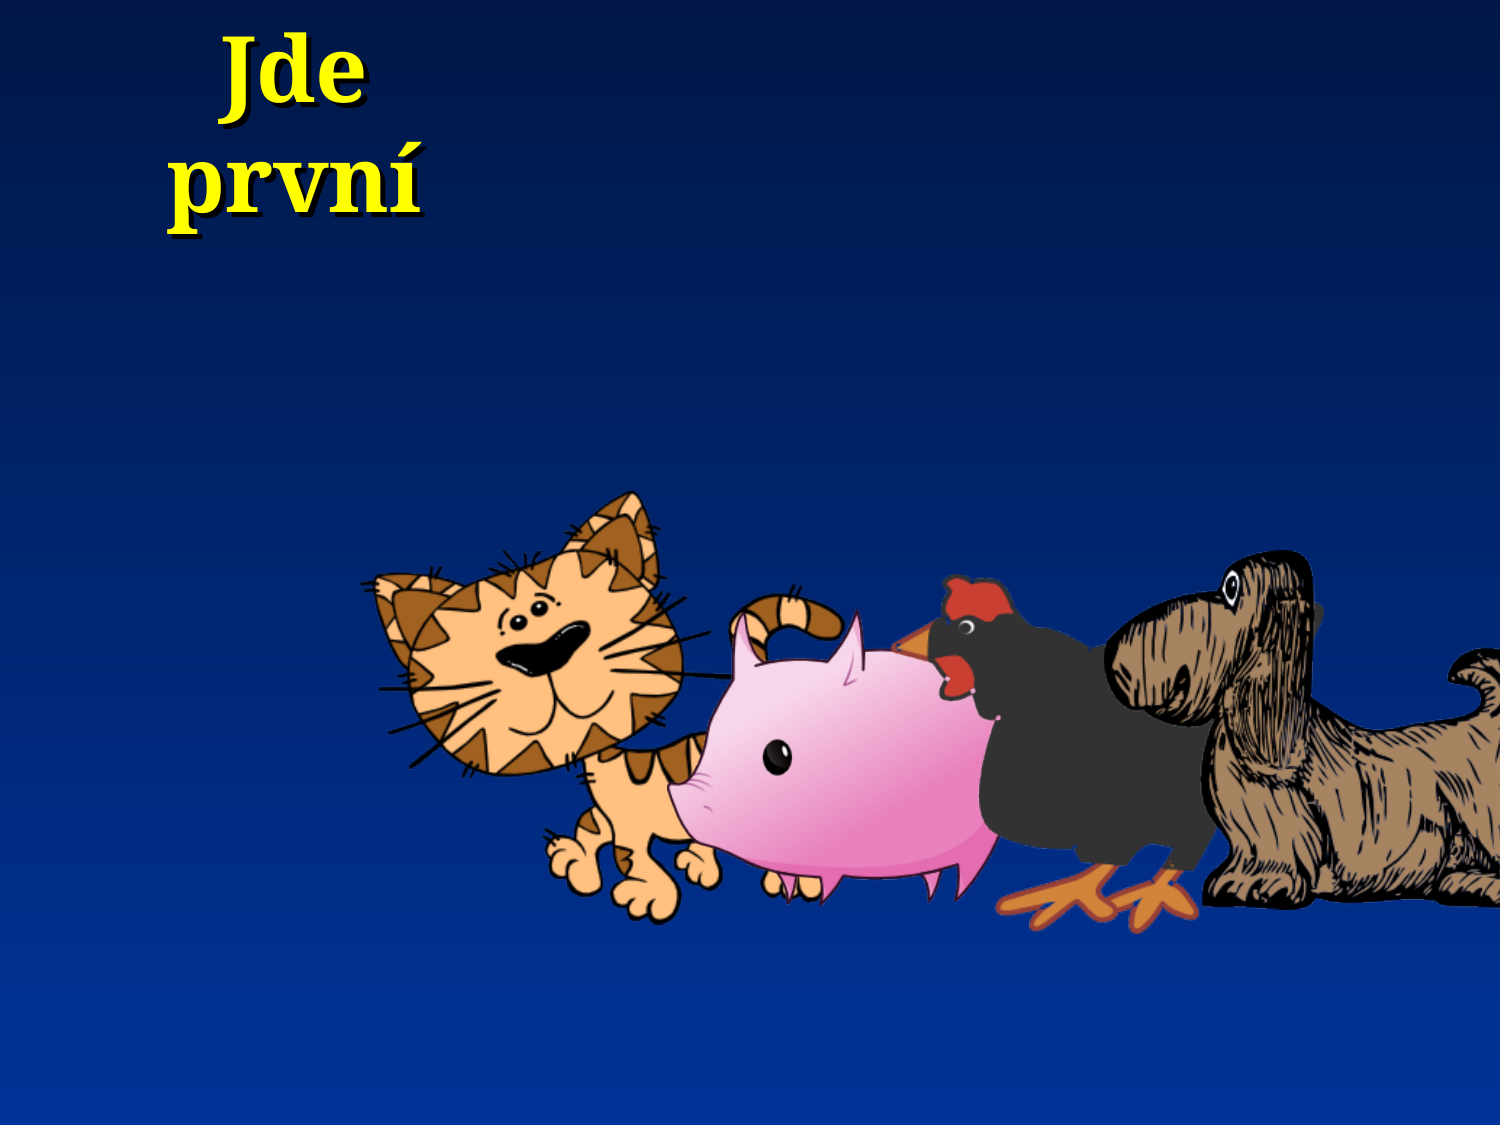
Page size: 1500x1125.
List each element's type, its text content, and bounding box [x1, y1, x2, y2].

title Jde první [75, 45, 514, 197]
picture [360, 491, 1500, 934]
